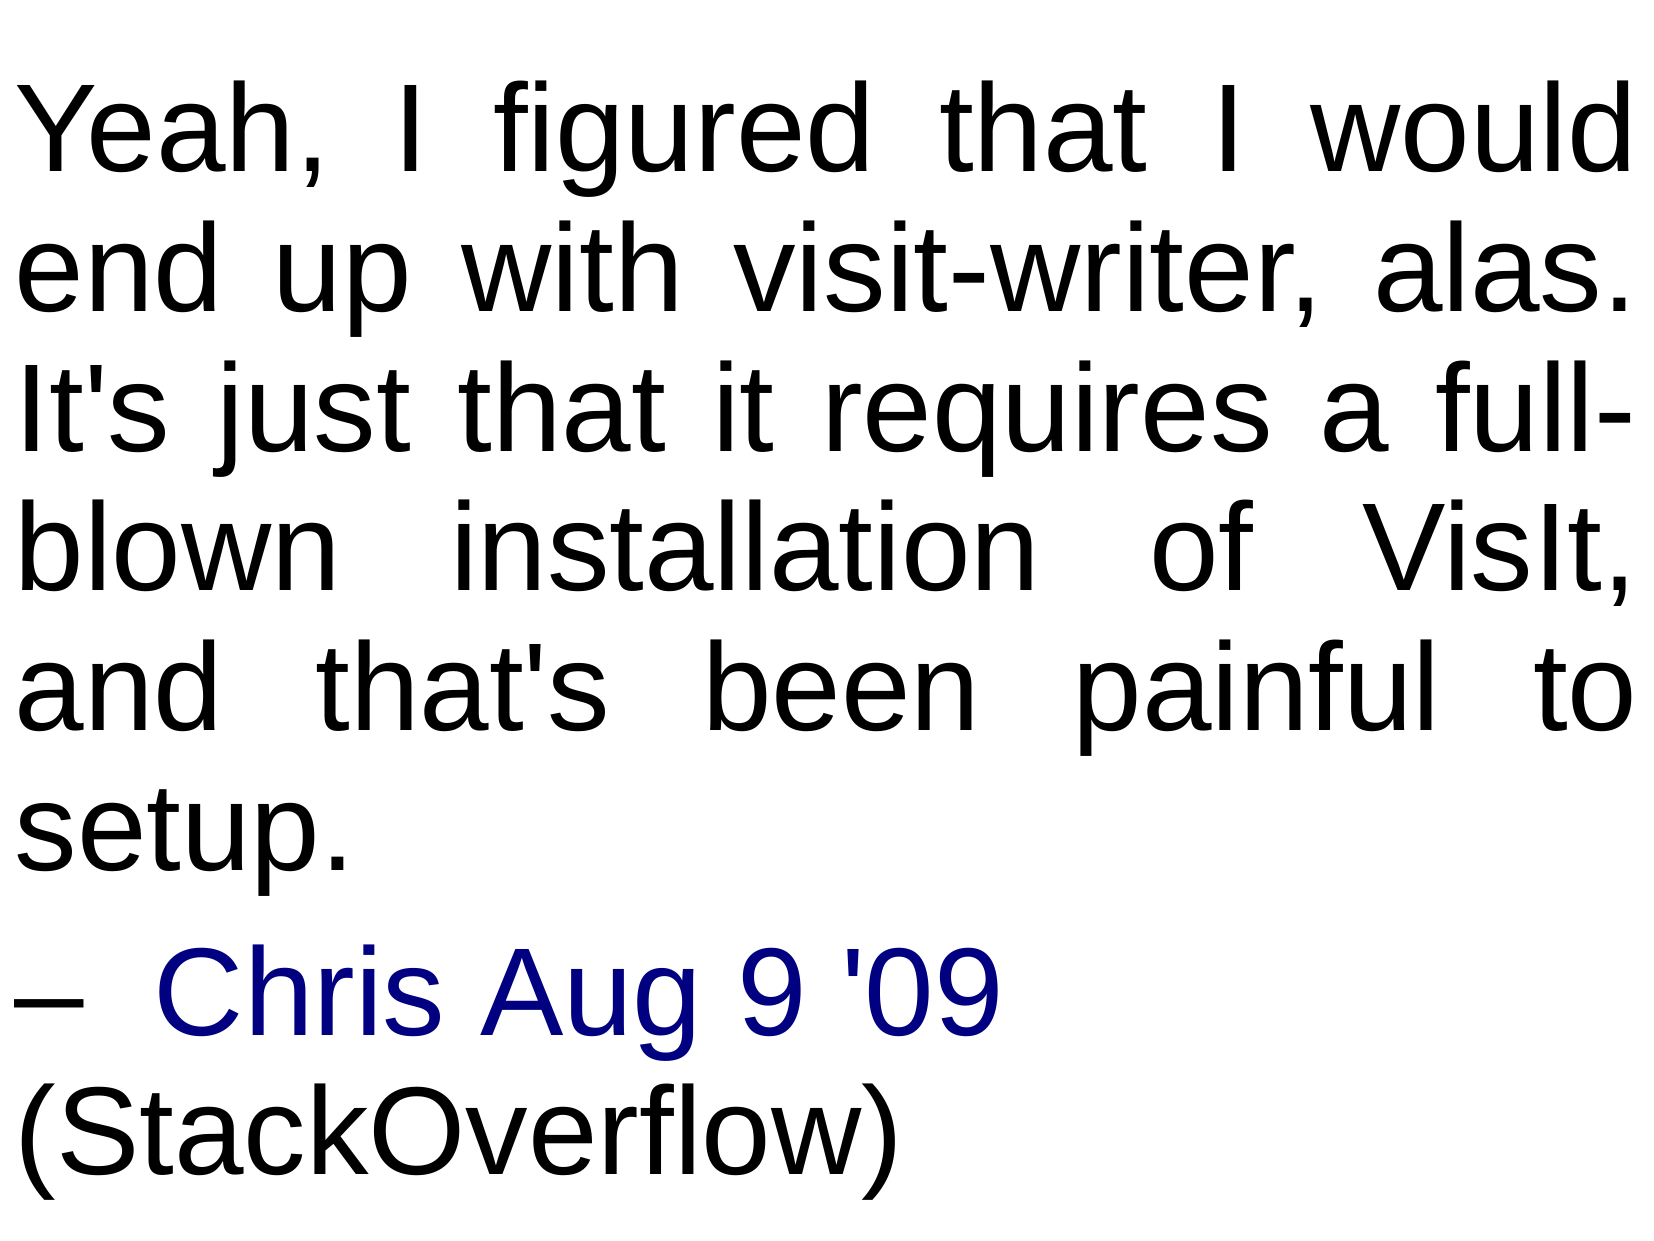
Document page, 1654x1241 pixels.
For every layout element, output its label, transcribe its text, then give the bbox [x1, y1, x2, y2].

text_box Yeah, I figured that I would end up with visit-writer, alas. It's just that it requires a full-blown installation of VisIt, and that's been painful to setup. – Chris Aug 9 '09 (StackOverflow) [0, 50, 1654, 1209]
